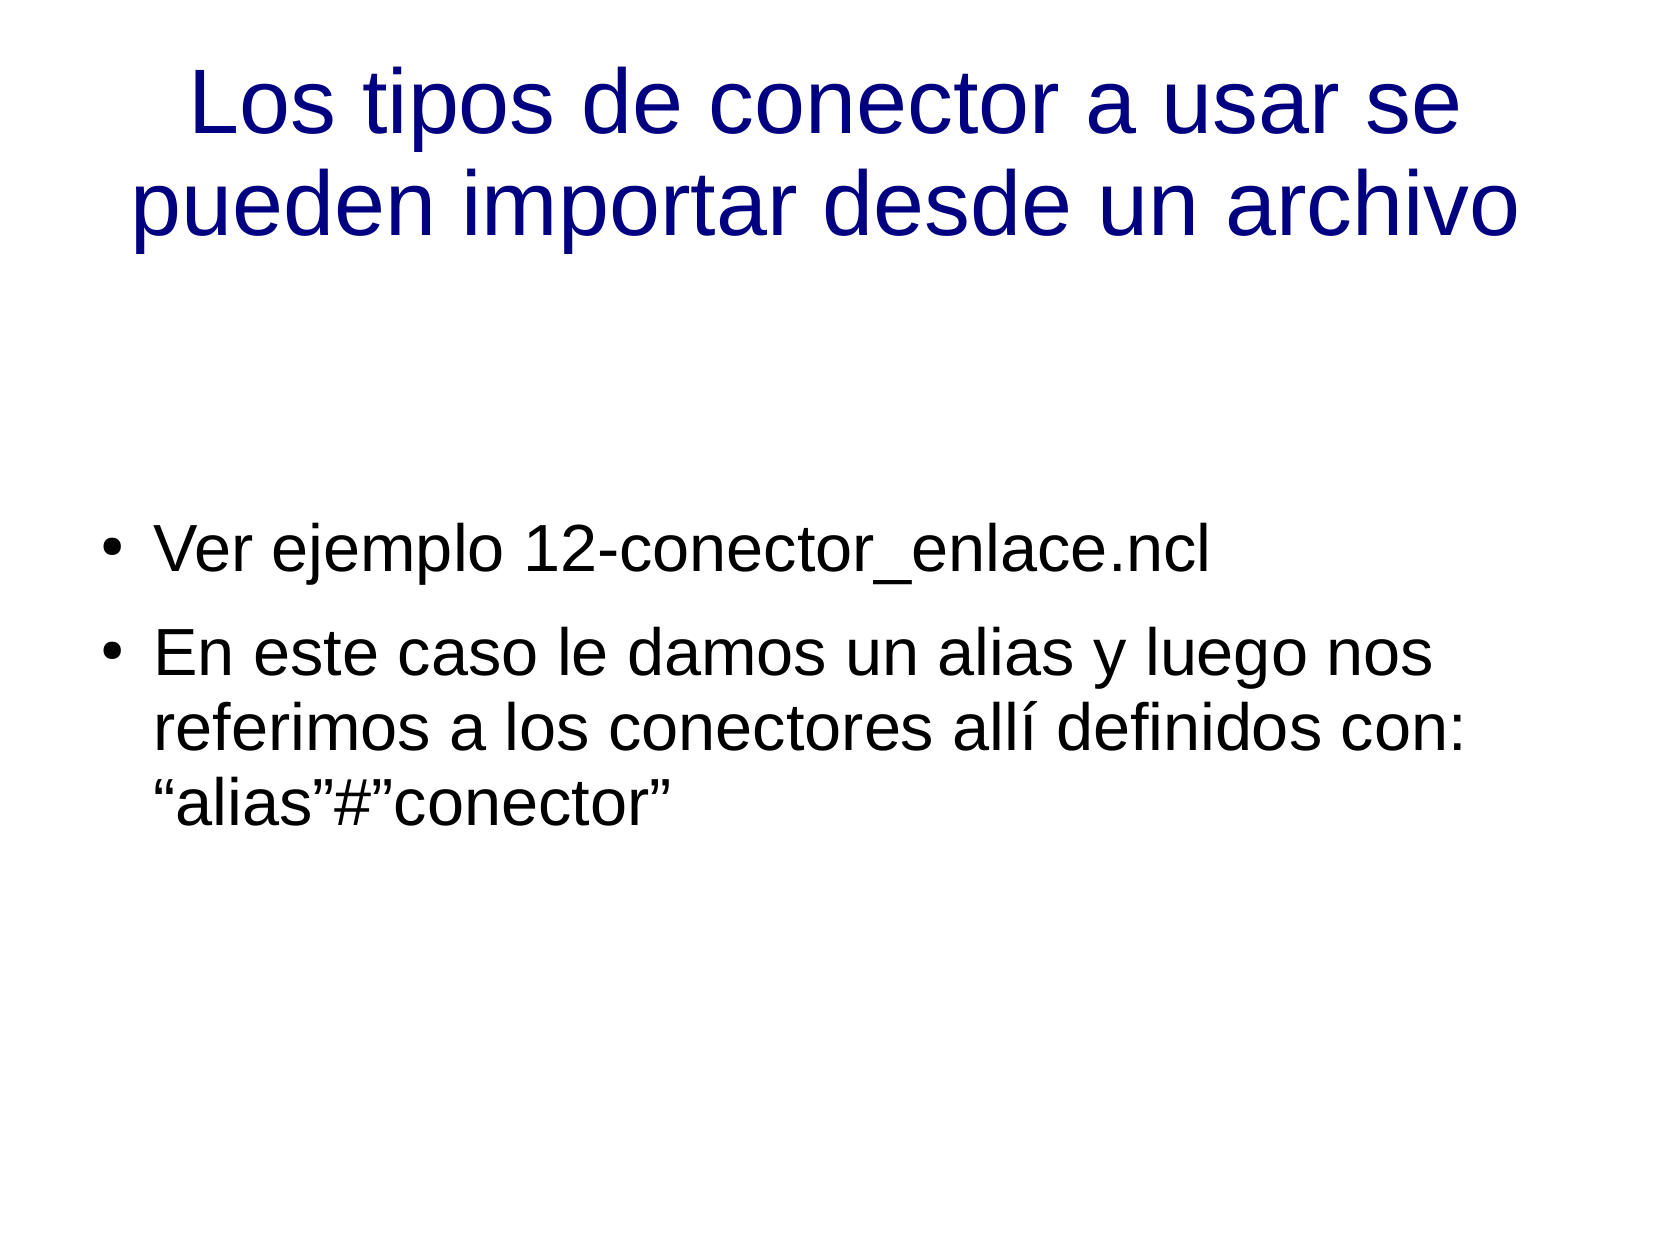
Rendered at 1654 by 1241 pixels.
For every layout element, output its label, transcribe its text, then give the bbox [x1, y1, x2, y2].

title Los tipos de conector a usar se pueden importar desde un archivo [82, 49, 1571, 257]
list Ver ejemplo 12-conector_enlace.ncl En este caso le damos un alias y luego nos referimos a los conectores allí definidos con: “alias”#”conector” [82, 511, 1538, 976]
